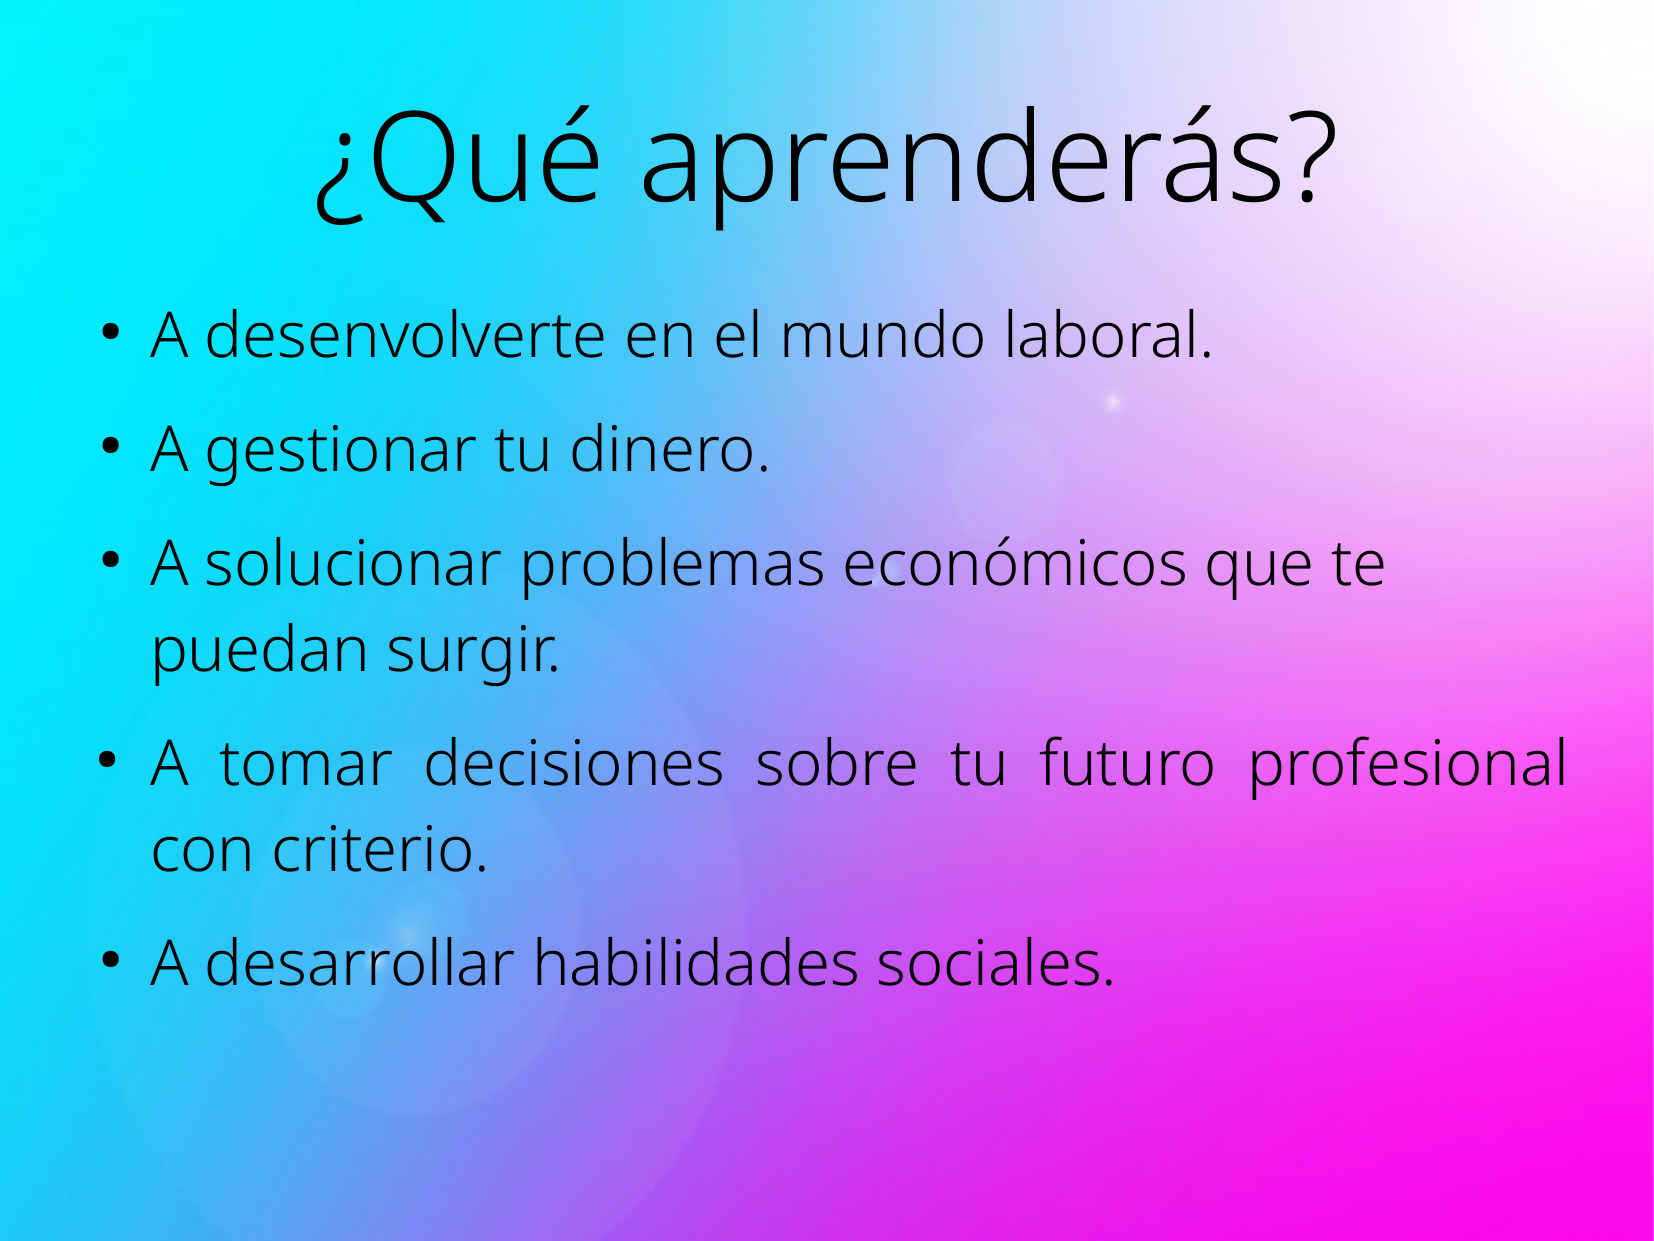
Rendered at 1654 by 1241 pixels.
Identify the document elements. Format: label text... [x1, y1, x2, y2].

picture [0, 0, 1654, 1241]
title ¿Qué aprenderás? [82, 49, 1571, 257]
list A desenvolverte en el mundo laboral. A gestionar tu dinero. A solucionar problemas económicos que te puedan surgir. A tomar decisiones sobre tu futuro profesional con criterio. A desarrollar habilidades sociales. [82, 290, 1571, 1010]
